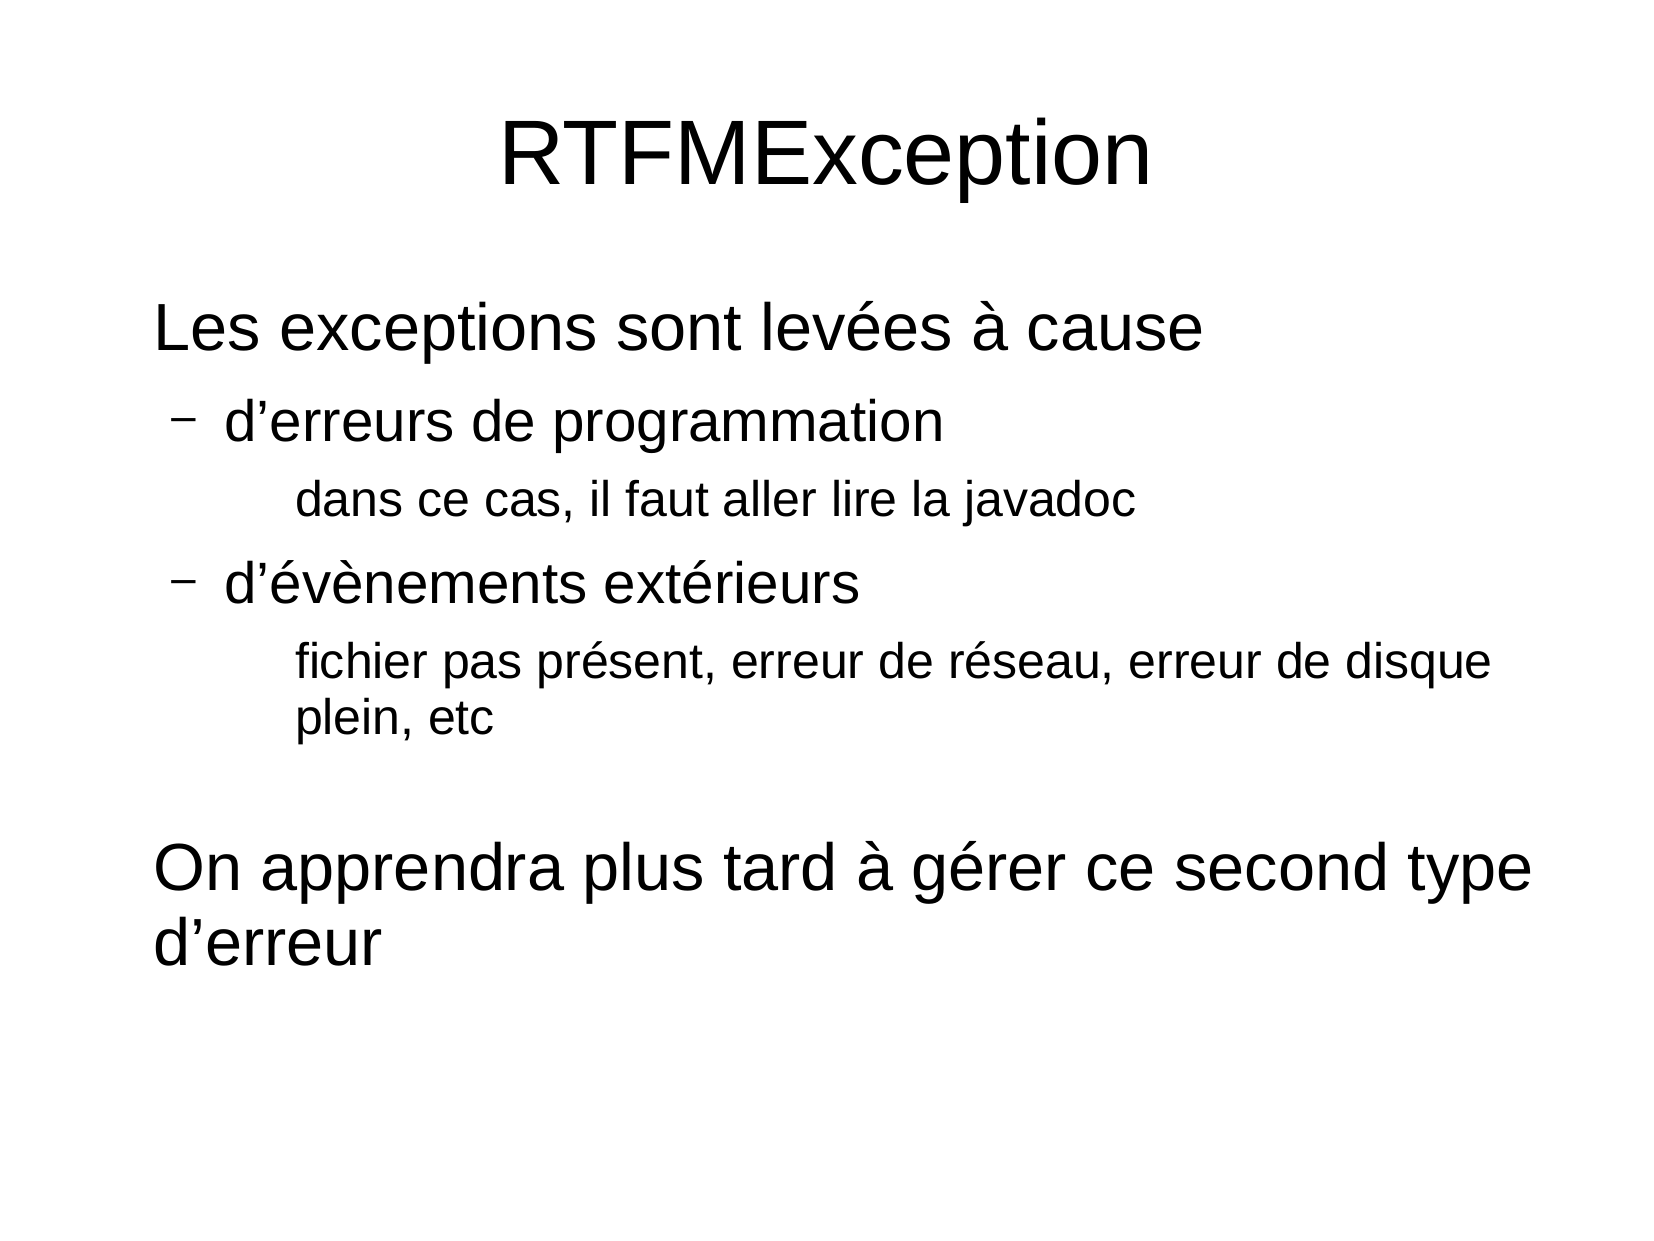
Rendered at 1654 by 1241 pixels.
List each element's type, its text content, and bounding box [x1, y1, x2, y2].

list Les exceptions sont levées à cause d’erreurs de programmation dans ce cas, il faut aller lire la javadoc d’évènements extérieurs fichier pas présent, erreur de réseau, erreur de disque plein, etc On apprendra plus tard à gérer ce second type d’erreur [82, 290, 1571, 1010]
title RTFMException [82, 49, 1571, 257]
